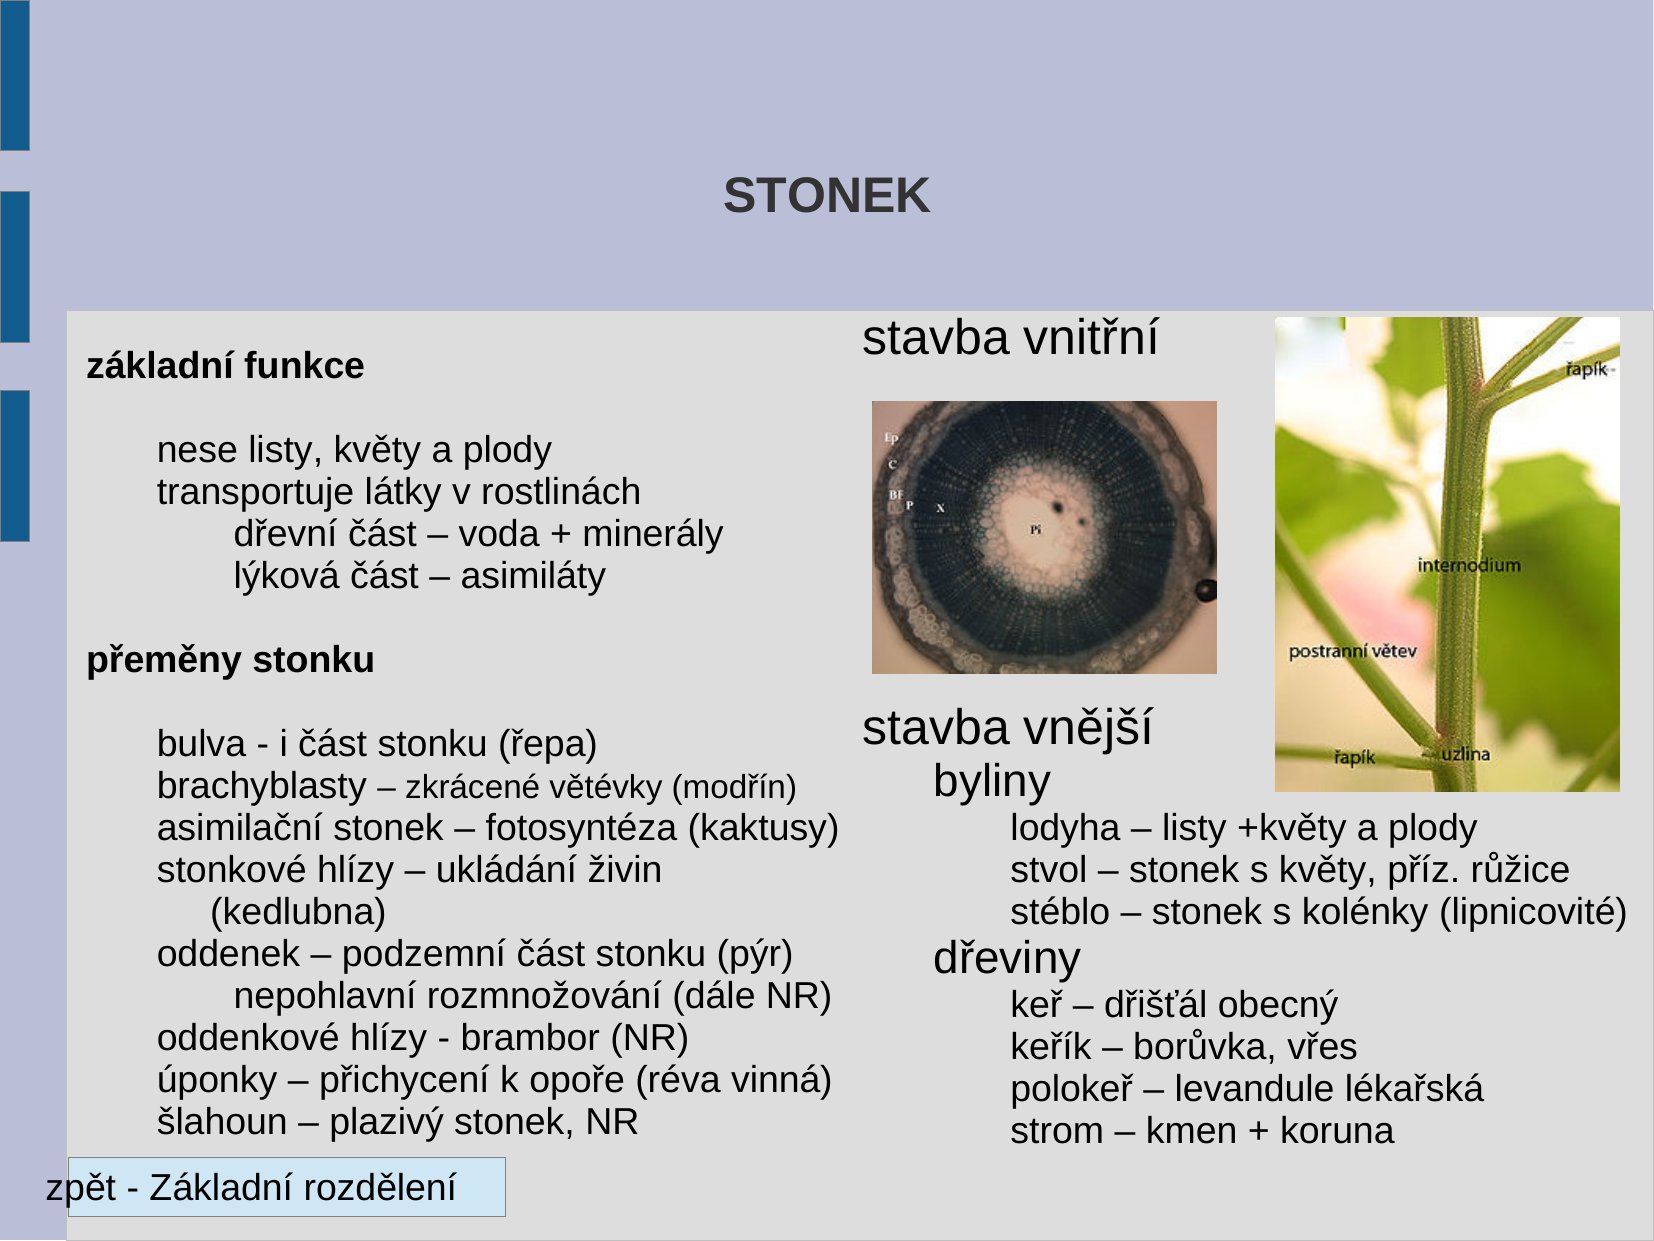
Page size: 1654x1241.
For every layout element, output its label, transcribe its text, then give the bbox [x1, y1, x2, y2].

text_box zpět - Základní rozdělení [68, 1157, 506, 1217]
list základní funkce nese listy, květy a plody transportuje látky v rostlinách dřevní část – voda + minerály lýková část – asimiláty přeměny stonku bulva - i část stonku (řepa) brachyblasty – zkrácené větévky (modřín) asimilační stonek – fotosyntéza (kaktusy) stonkové hlízy – ukládání živin (kedlubna) oddenek – podzemní část stonku (pýr) nepohlavní rozmnožování (dále NR) oddenkové hlízy - brambor (NR) úponky – přichycení k opoře (réva vinná) šlahoun – plazivý stonek, NR [68, 344, 845, 1147]
list stavba vnitřní stavba vnější byliny lodyha – listy +květy a plody stvol – stonek s květy, příz. růžice stéblo – stonek s kolénky (lipnicovité) dřeviny keř – dřišťál obecný keřík – borůvka, vřes polokeř – levandule lékařská strom – kmen + koruna [845, 309, 1654, 1152]
picture [1275, 317, 1620, 792]
title STONEK [121, 91, 1534, 299]
picture [872, 401, 1217, 674]
